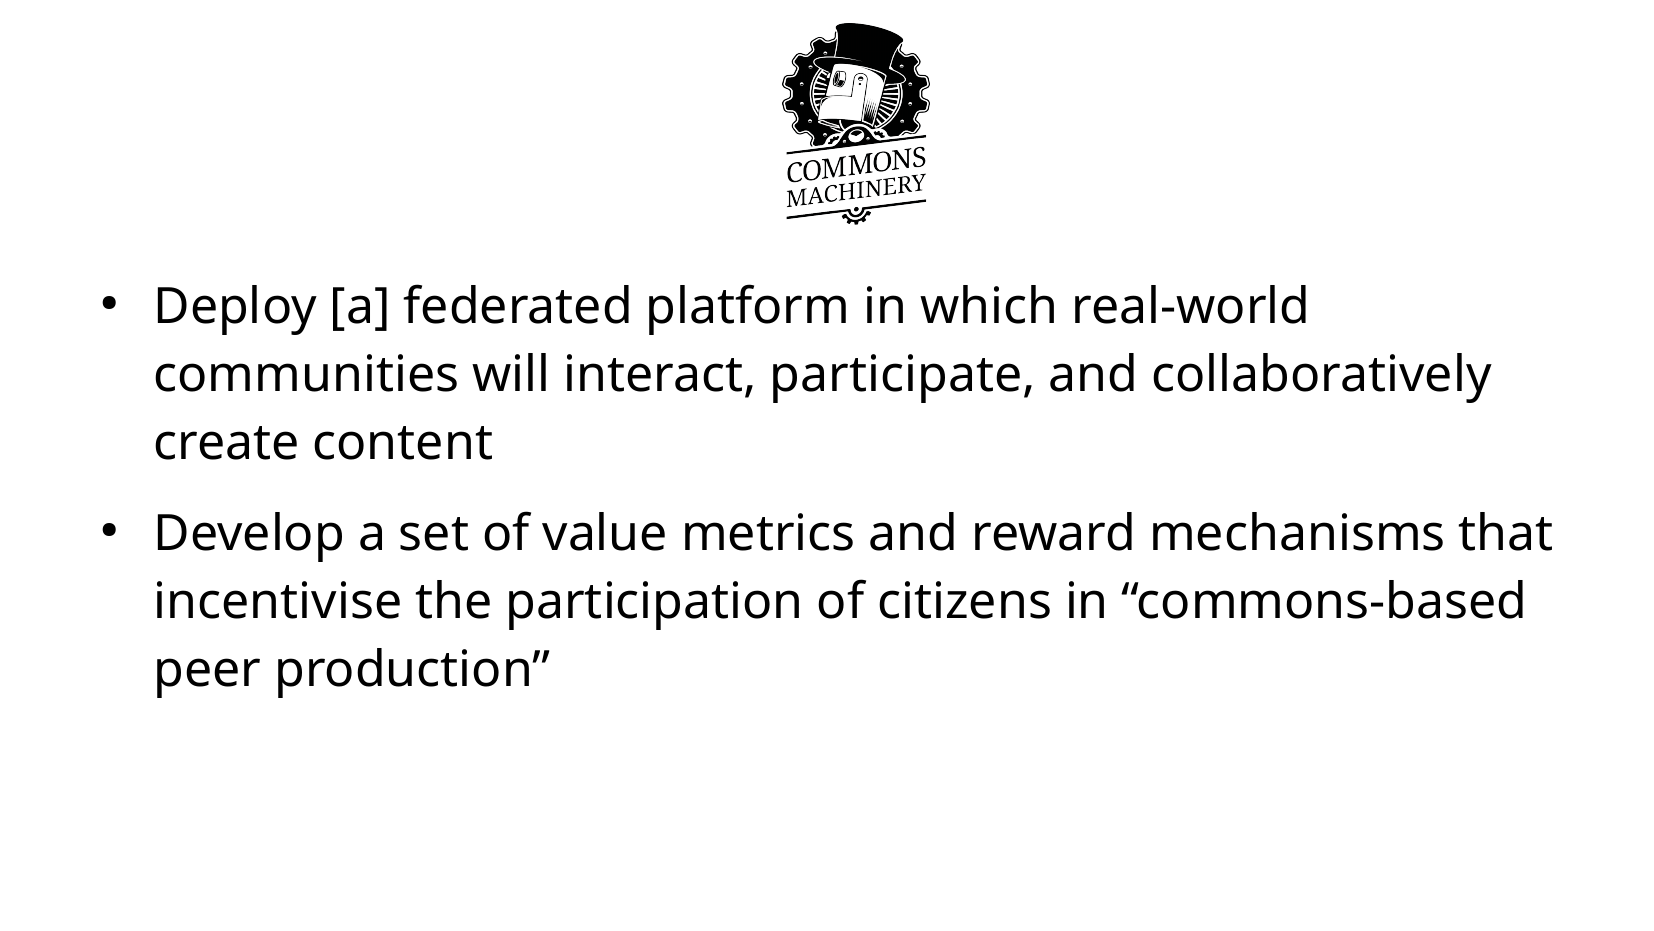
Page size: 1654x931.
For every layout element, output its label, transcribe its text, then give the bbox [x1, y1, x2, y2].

list Deploy [a] federated platform in which real-world communities will interact, participate, and collaboratively create content Develop a set of value metrics and reward mechanisms that incentivise the participation of citizens in “commons-based peer production” [82, 269, 1571, 810]
picture [782, 23, 930, 225]
